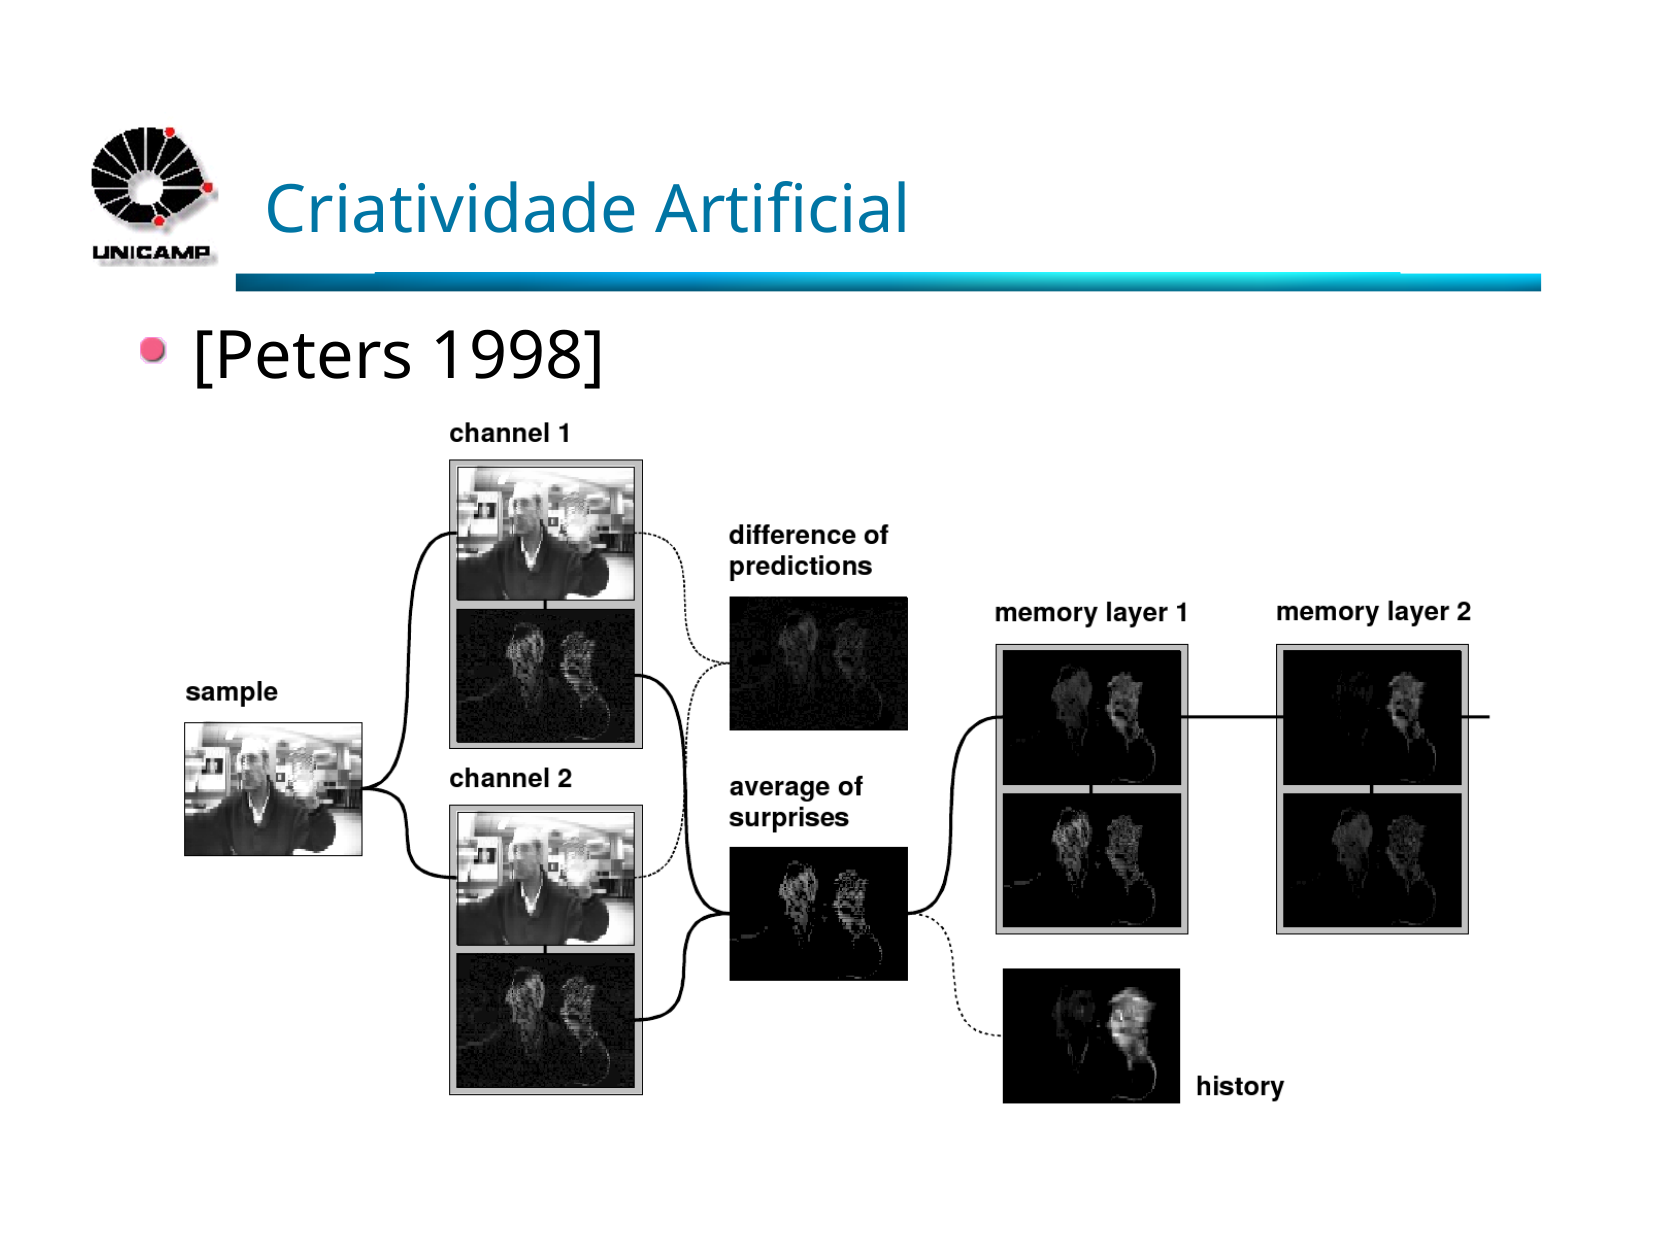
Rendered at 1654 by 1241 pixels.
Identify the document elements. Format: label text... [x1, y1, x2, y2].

list [Peters 1998] [121, 309, 1534, 1167]
picture [146, 409, 1506, 1123]
picture [125, 272, 1654, 295]
title Criatividade Artificial [264, 57, 1534, 250]
